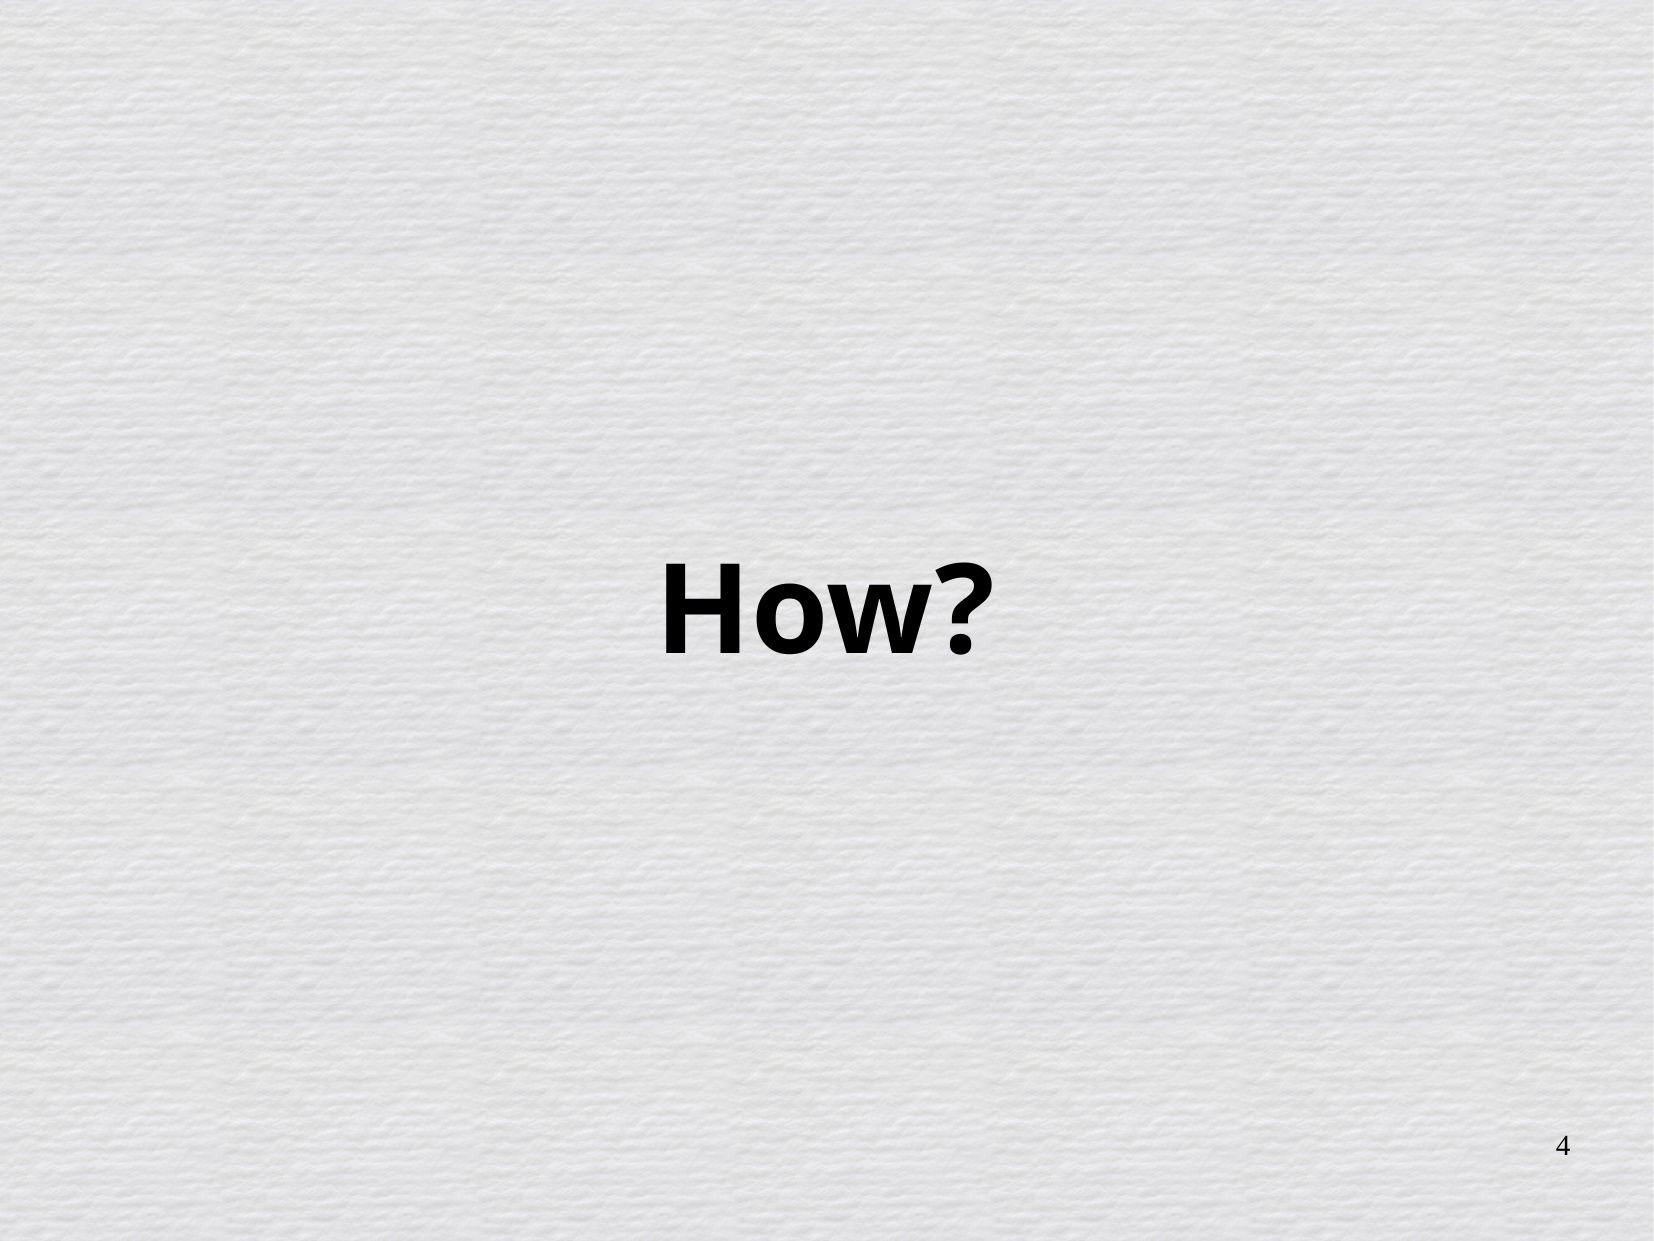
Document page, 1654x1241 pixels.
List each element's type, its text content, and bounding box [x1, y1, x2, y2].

text_box How? [641, 512, 989, 702]
picture [0, 0, 1654, 1241]
